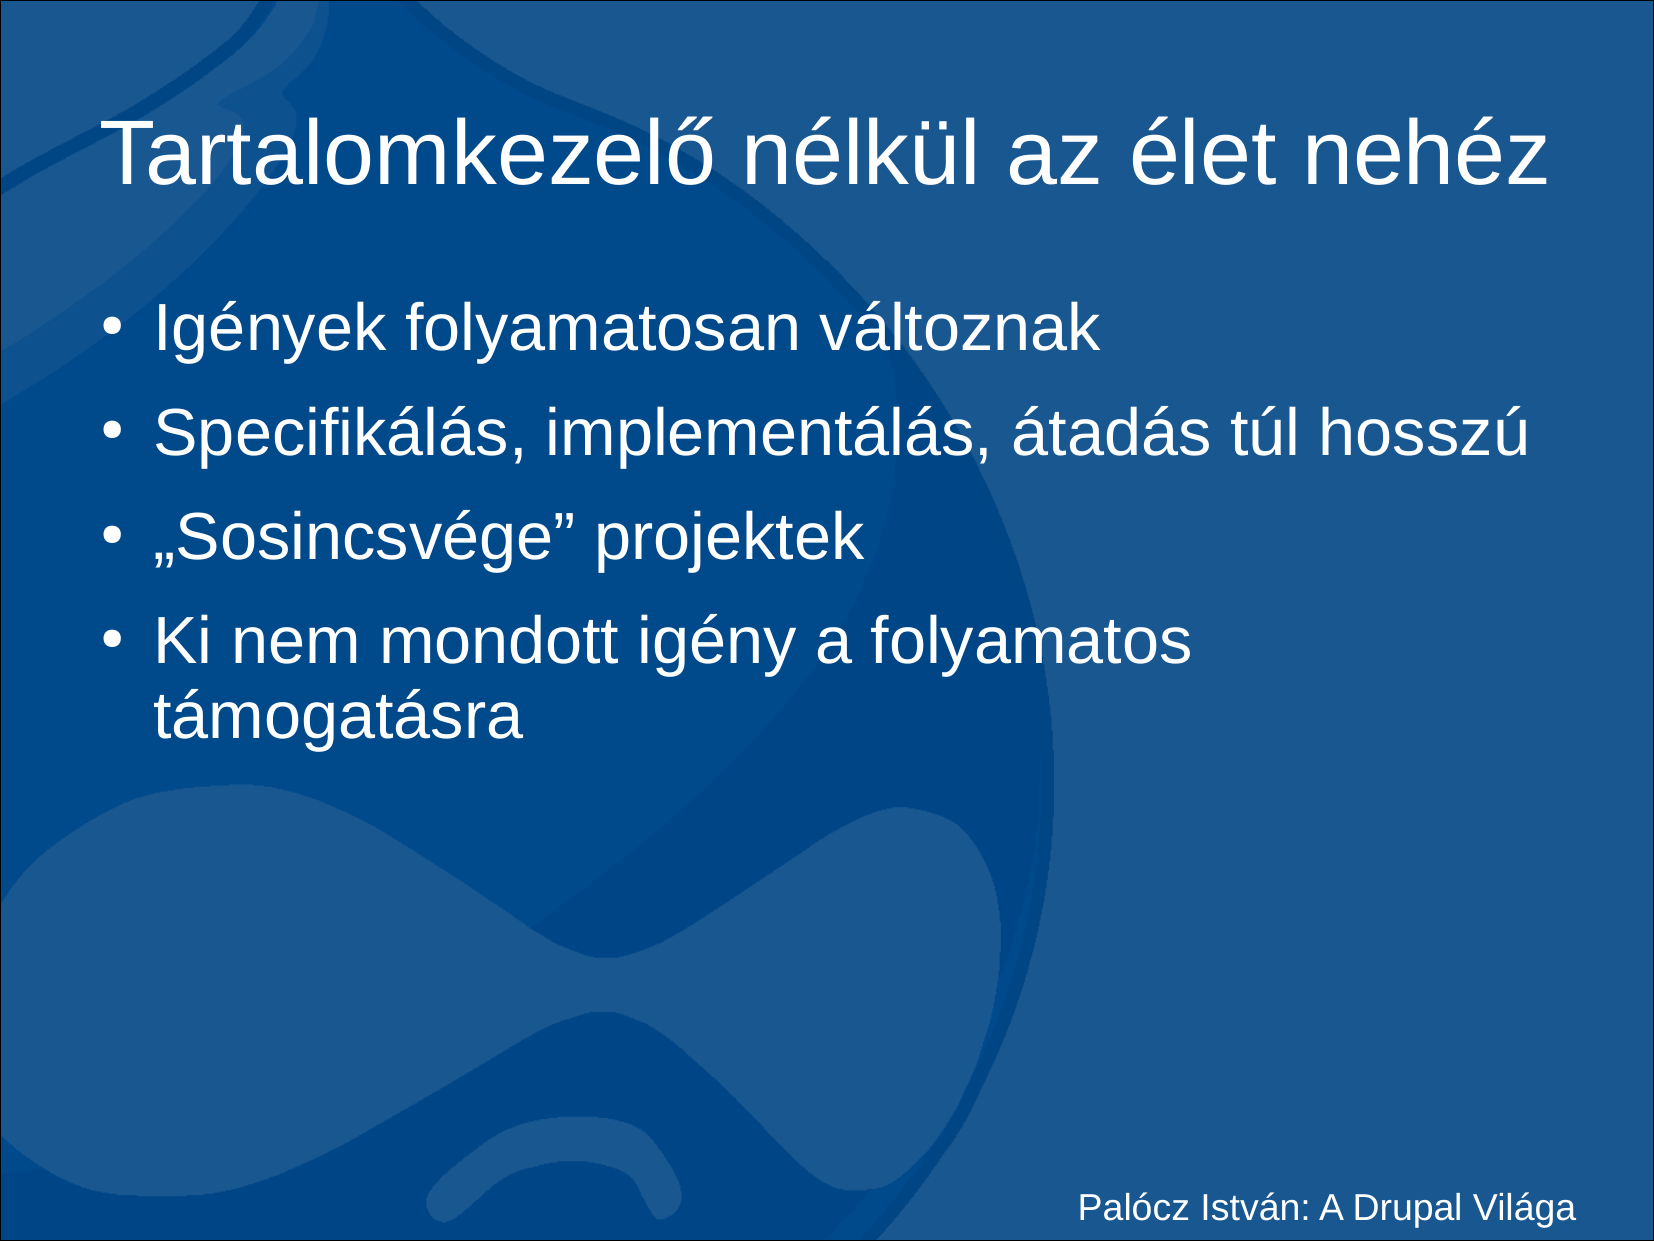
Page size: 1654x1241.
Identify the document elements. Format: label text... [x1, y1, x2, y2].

title Tartalomkezelő nélkül az élet nehéz [82, 56, 1571, 250]
list Igények folyamatosan változnak Specifikálás, implementálás, átadás túl hosszú „Sosincsvége” projektek Ki nem mondott igény a folyamatos támogatásra [82, 290, 1571, 1109]
